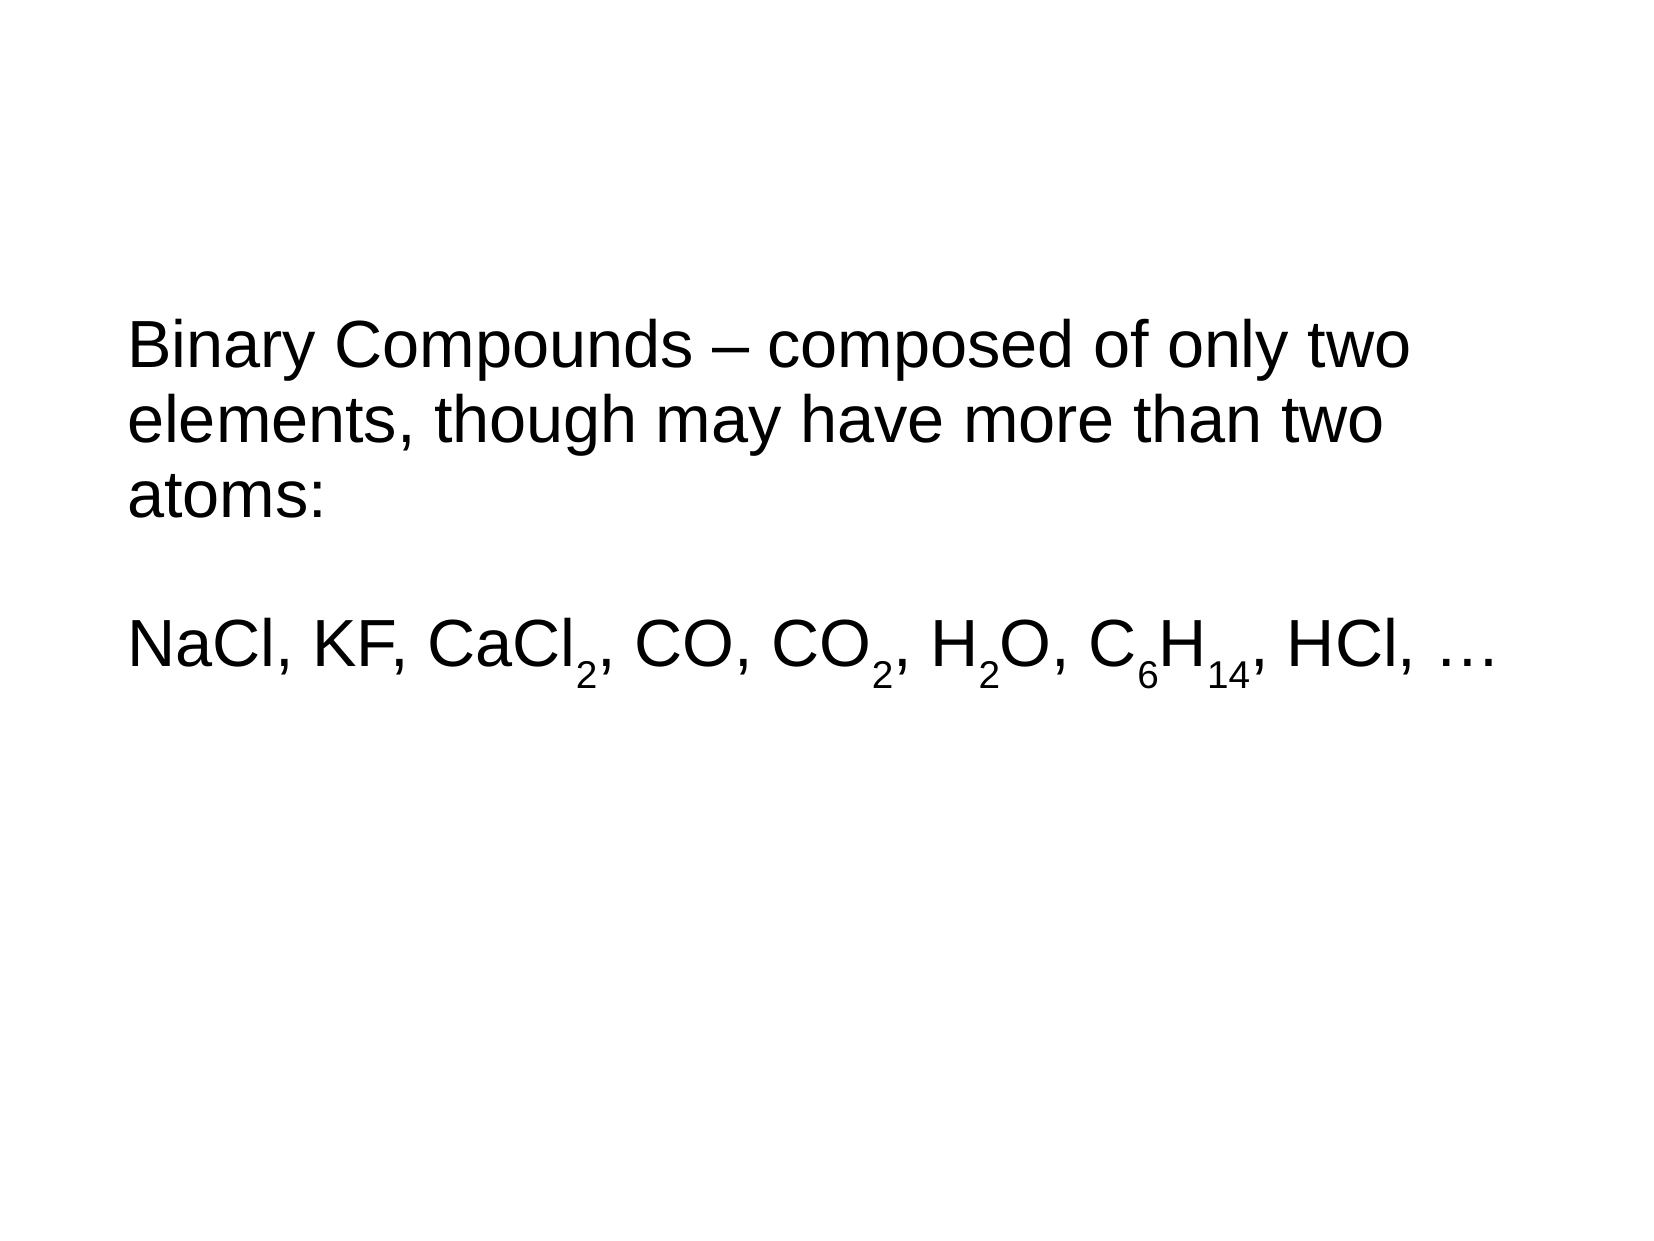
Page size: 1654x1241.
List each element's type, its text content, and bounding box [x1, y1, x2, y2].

text_box Binary Compounds – composed of only two elements, though may have more than two atoms: NaCl, KF, CaCl2, CO, CO2, H2O, C6H14, HCl, … [112, 300, 1597, 705]
